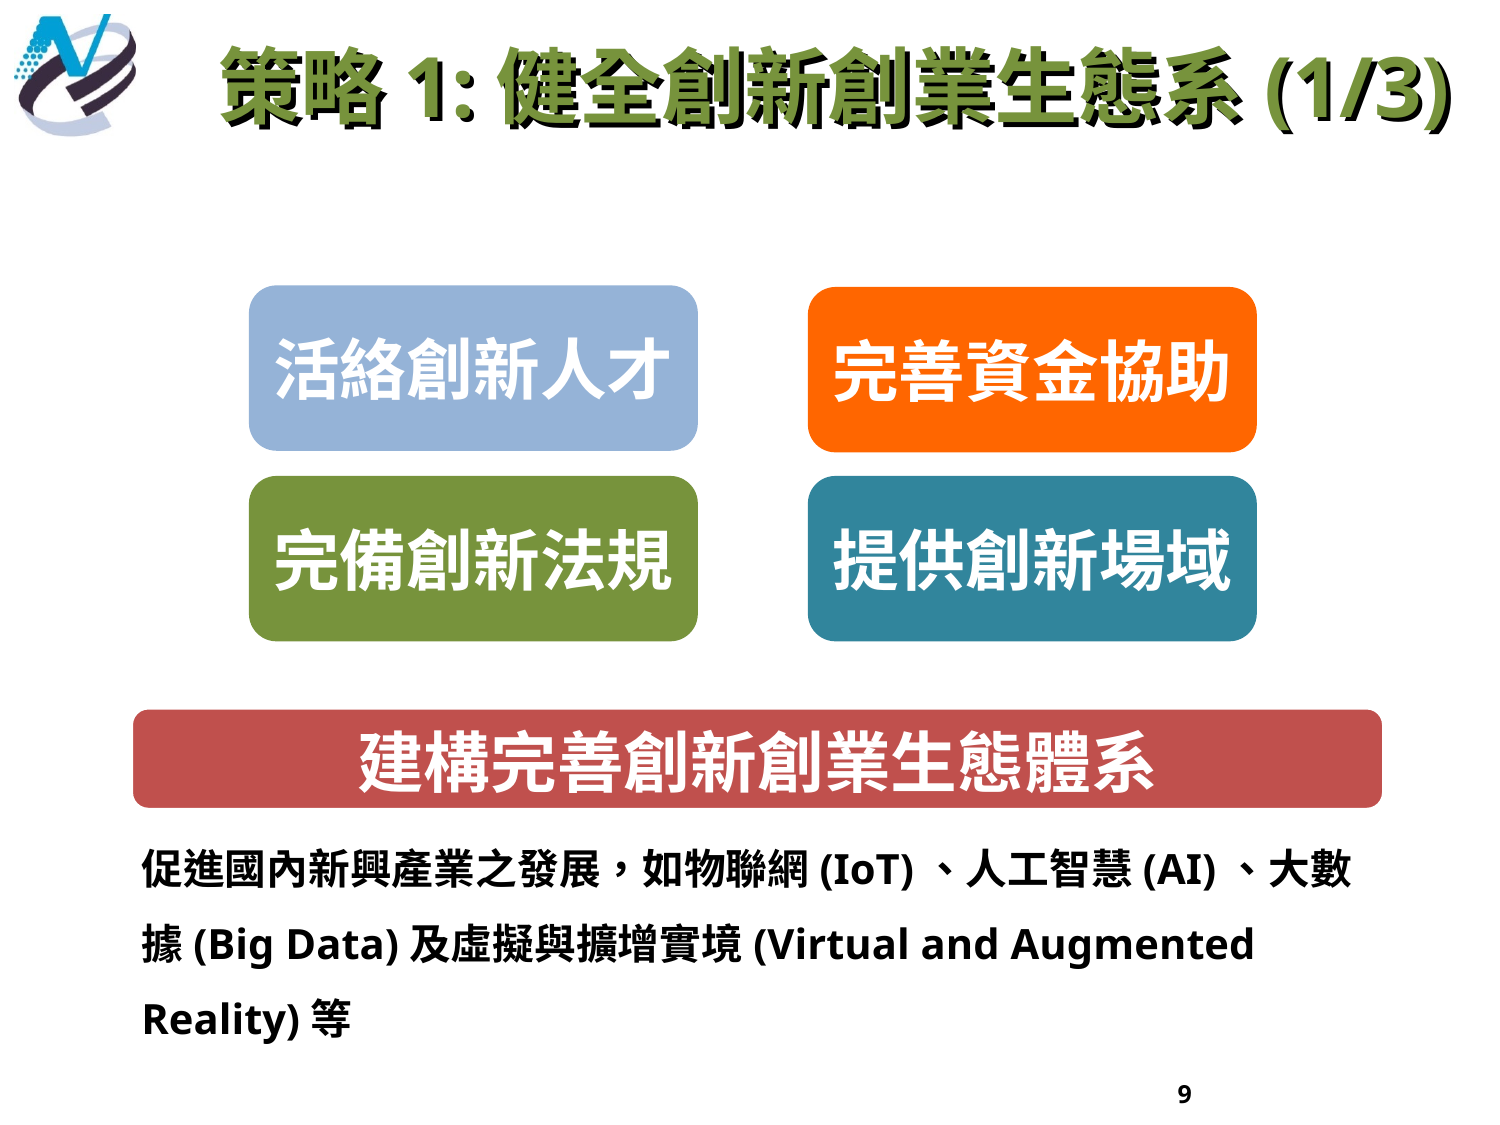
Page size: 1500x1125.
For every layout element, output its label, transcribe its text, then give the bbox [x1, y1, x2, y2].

text_box 建構完善創新創業生態體系 [131, 707, 1384, 810]
text_box 完備創新法規 [248, 475, 698, 642]
text_box 活絡創新人才 [248, 285, 698, 451]
text_box 9 [1162, 1065, 1500, 1125]
text_box 促進國內新興產業之發展，如物聯網(IoT)、人工智慧(AI)、大數據(Big Data)及虛擬與擴增實境(Virtual and Augmented Reality)等 [126, 810, 1406, 978]
text_box 策略1:健全創新創業生態系(1/3) [129, 0, 1480, 196]
text_box 完善資金協助 [807, 286, 1257, 453]
text_box 提供創新場域 [807, 475, 1257, 642]
